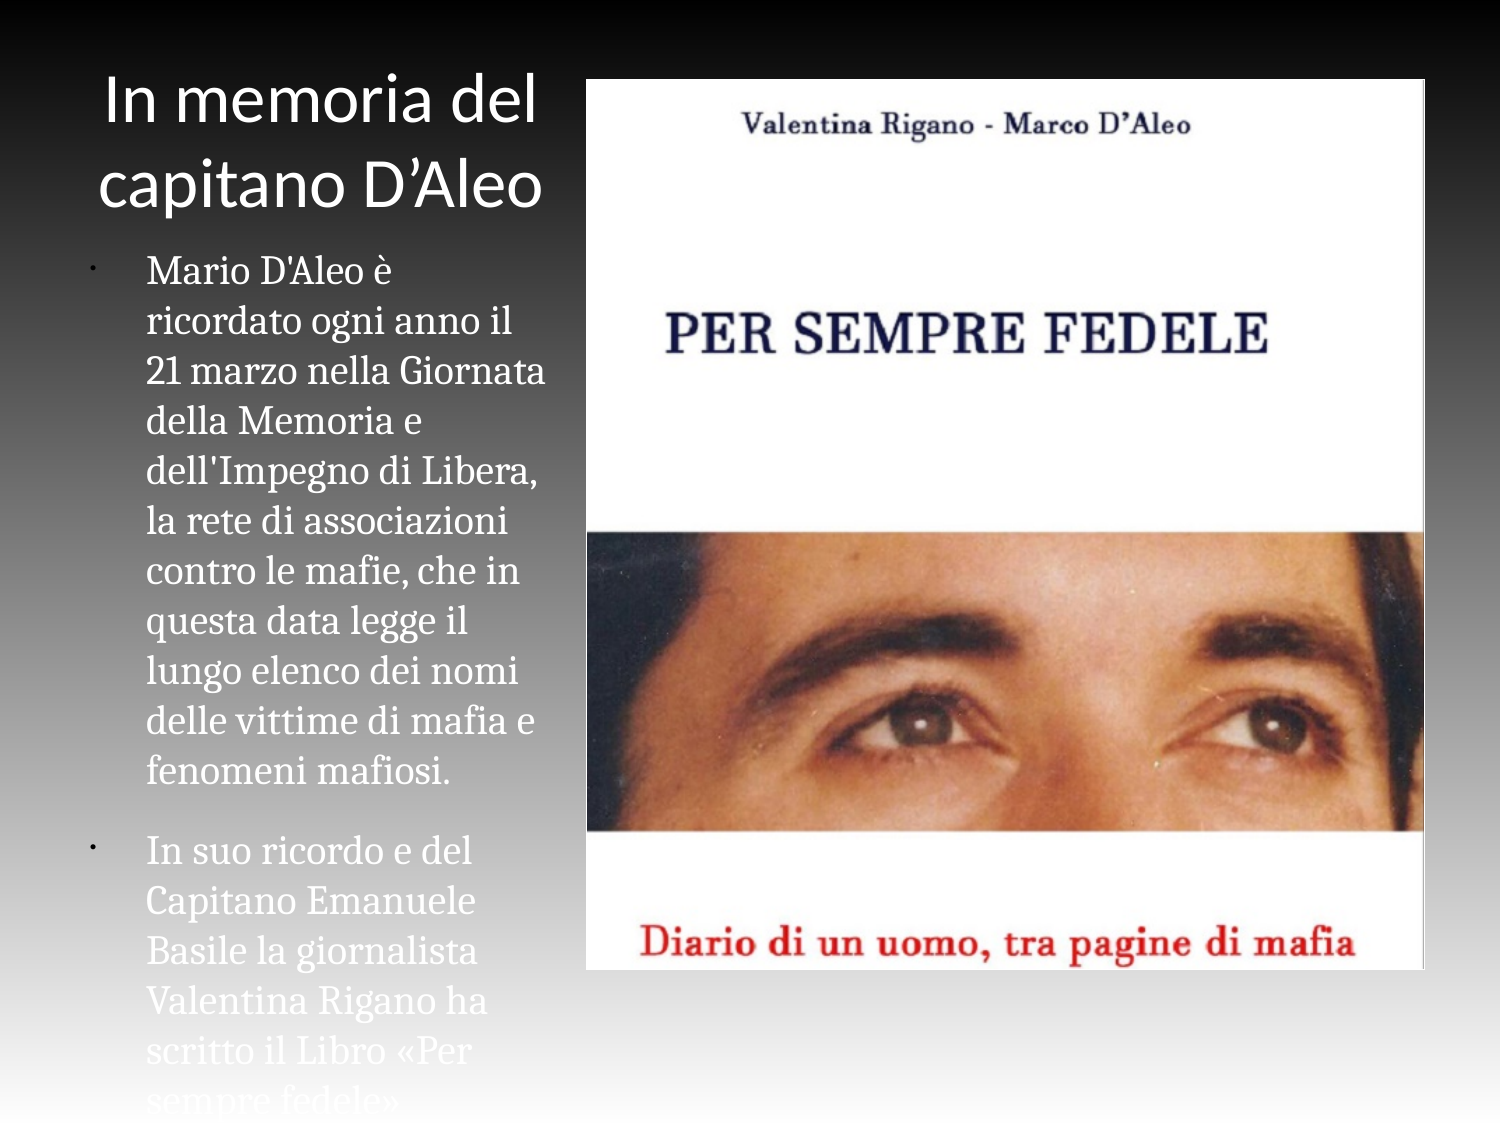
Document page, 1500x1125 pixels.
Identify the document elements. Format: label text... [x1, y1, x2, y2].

title In memoria del capitano D’Aleo [75, 44, 569, 235]
picture [586, 79, 1425, 970]
list Mario D'Aleo è ricordato ogni anno il 21 marzo nella Giornata della Memoria e dell'Impegno di Libera, la rete di associazioni contro le mafie, che in questa data legge il lungo elenco dei nomi delle vittime di mafia e fenomeni mafiosi. In suo ricordo e del Capitano Emanuele Basile la giornalista Valentina Rigano ha scritto il Libro «Per sempre fedele» [75, 235, 569, 1005]
